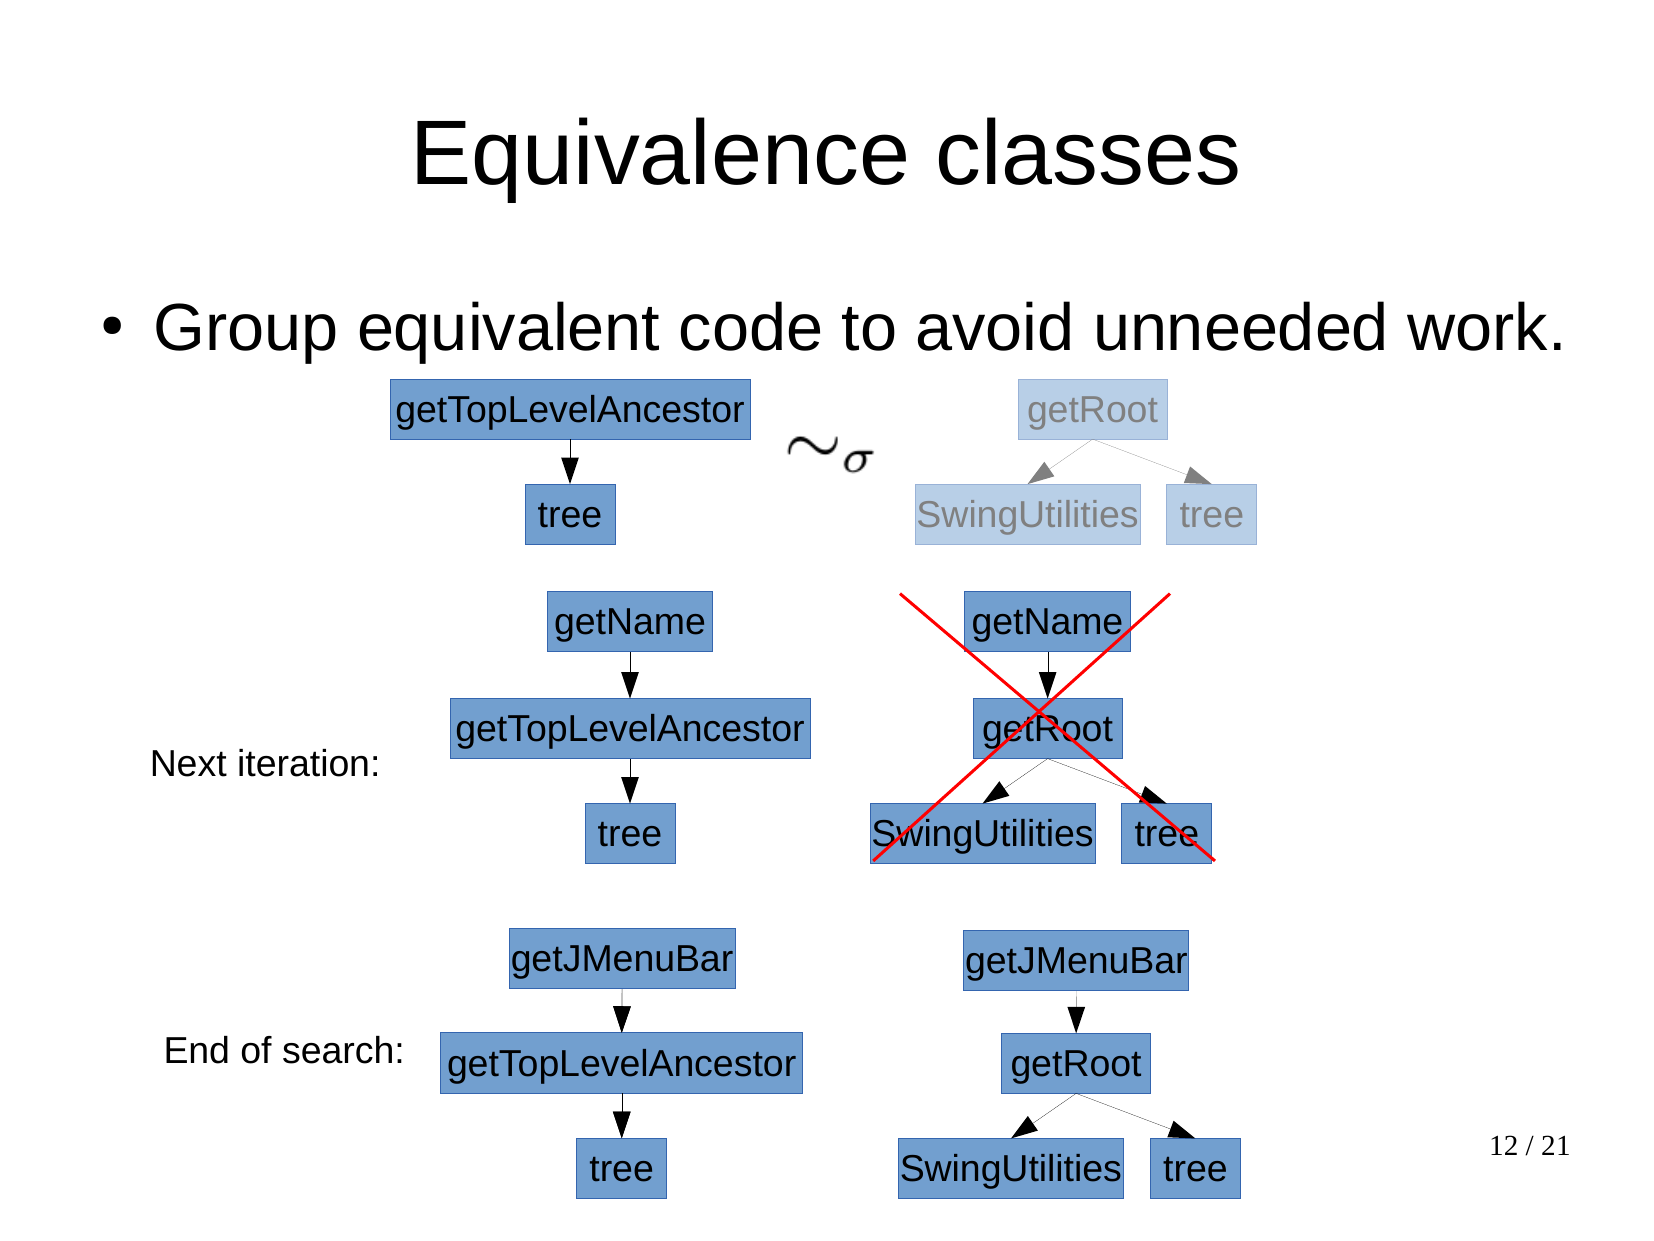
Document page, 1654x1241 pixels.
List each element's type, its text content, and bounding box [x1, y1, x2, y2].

text_box getName [547, 591, 713, 652]
text_box [900, 369, 1306, 565]
text_box tree [576, 1138, 667, 1199]
text_box getRoot [1001, 1033, 1151, 1094]
title Equivalence classes [82, 49, 1571, 257]
picture [778, 421, 882, 485]
text_box tree [1152, 803, 1212, 855]
text_box End of search: [148, 1022, 421, 1080]
text_box getRoot [1027, 698, 1050, 708]
text_box Next iteration: [135, 735, 396, 792]
list Group equivalent code to avoid unneeded work. [82, 290, 1591, 1010]
text_box getTopLevelAncestor [390, 379, 751, 440]
text_box getName [964, 591, 1131, 652]
text_box tree [1121, 803, 1212, 864]
text_box getJMenuBar [509, 928, 736, 989]
text_box getRoot [1042, 698, 1123, 759]
text_box getRoot [973, 698, 1036, 759]
text_box getRoot [987, 723, 997, 739]
text_box getJMenuBar [963, 930, 1189, 991]
text_box getRoot [1066, 723, 1077, 738]
text_box tree [585, 803, 676, 864]
text_box tree [525, 484, 616, 545]
text_box SwingUtilities [898, 1138, 1124, 1199]
text_box getRoot [990, 718, 1091, 759]
text_box getName [1109, 632, 1131, 652]
text_box getTopLevelAncestor [440, 1032, 803, 1094]
text_box SwingUtilities [870, 803, 1096, 864]
text_box getTopLevelAncestor [450, 698, 811, 759]
text_box tree [1150, 1138, 1241, 1199]
